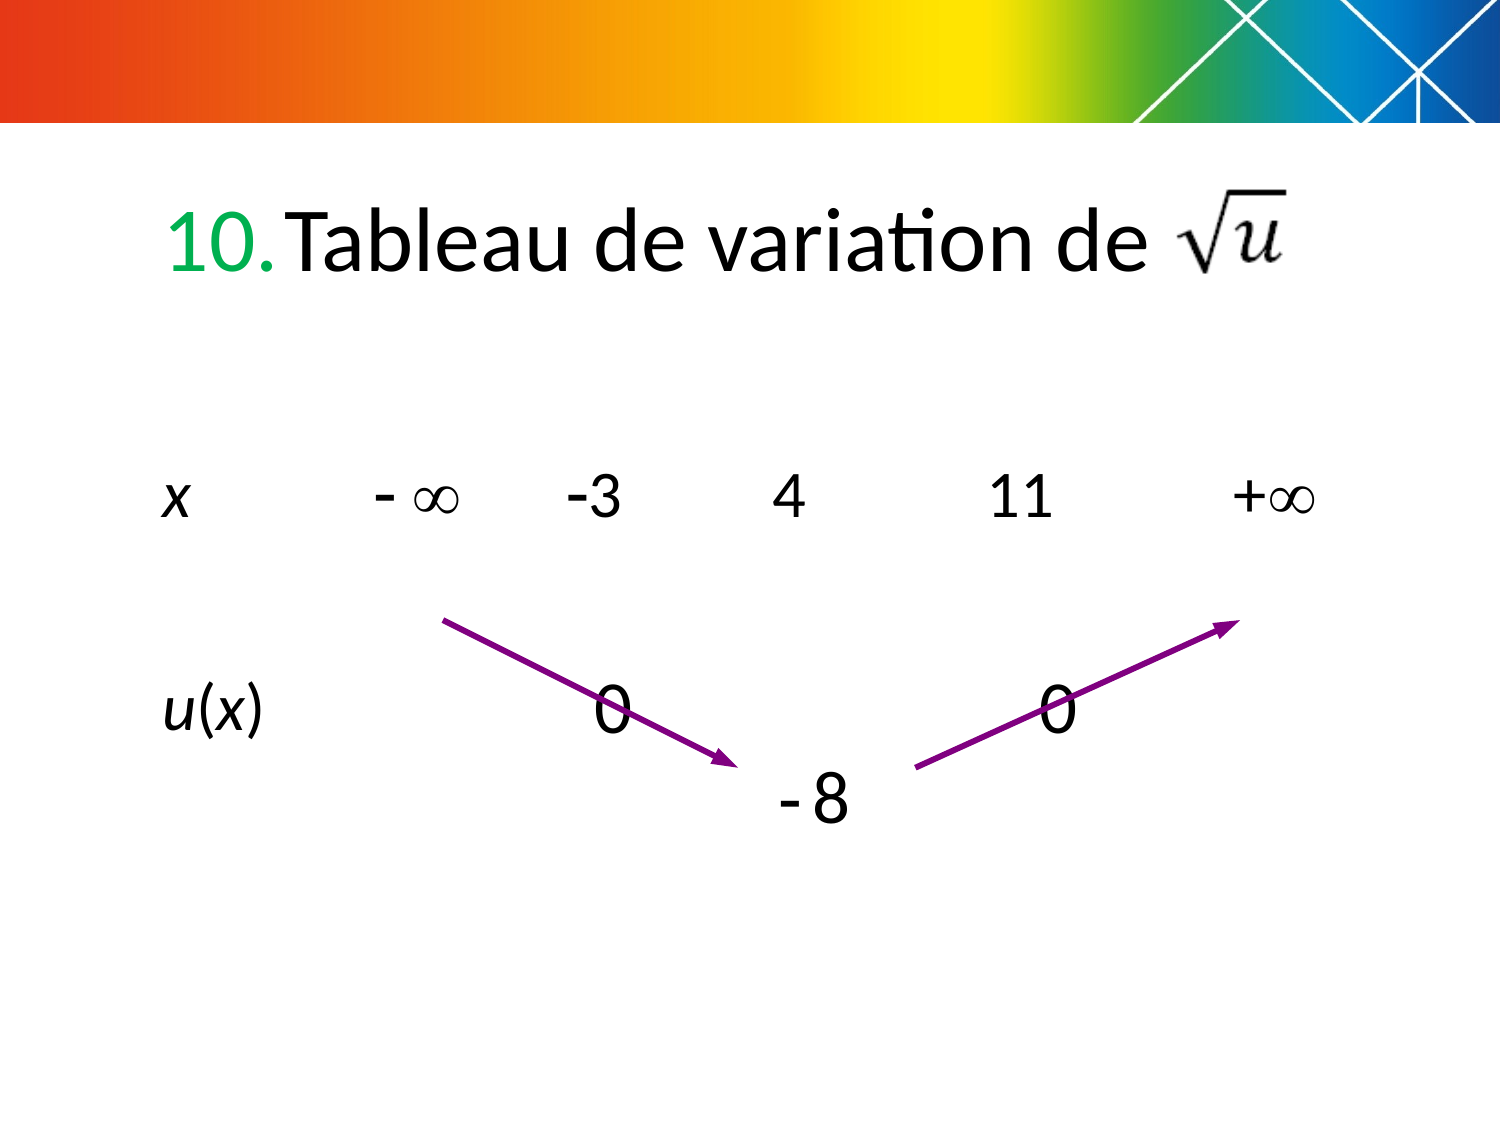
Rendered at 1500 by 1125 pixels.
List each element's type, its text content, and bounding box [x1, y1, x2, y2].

table_header   3 4 11 + [359, 421, 1372, 561]
picture [0, 0, 1359, 123]
table_cell 0 0  8 [359, 561, 1372, 846]
picture [1340, 0, 1500, 123]
table_header x [148, 421, 359, 561]
title Tableau de variation de [147, 163, 1426, 305]
picture [1163, 172, 1312, 303]
table_cell u(x) [148, 561, 359, 846]
